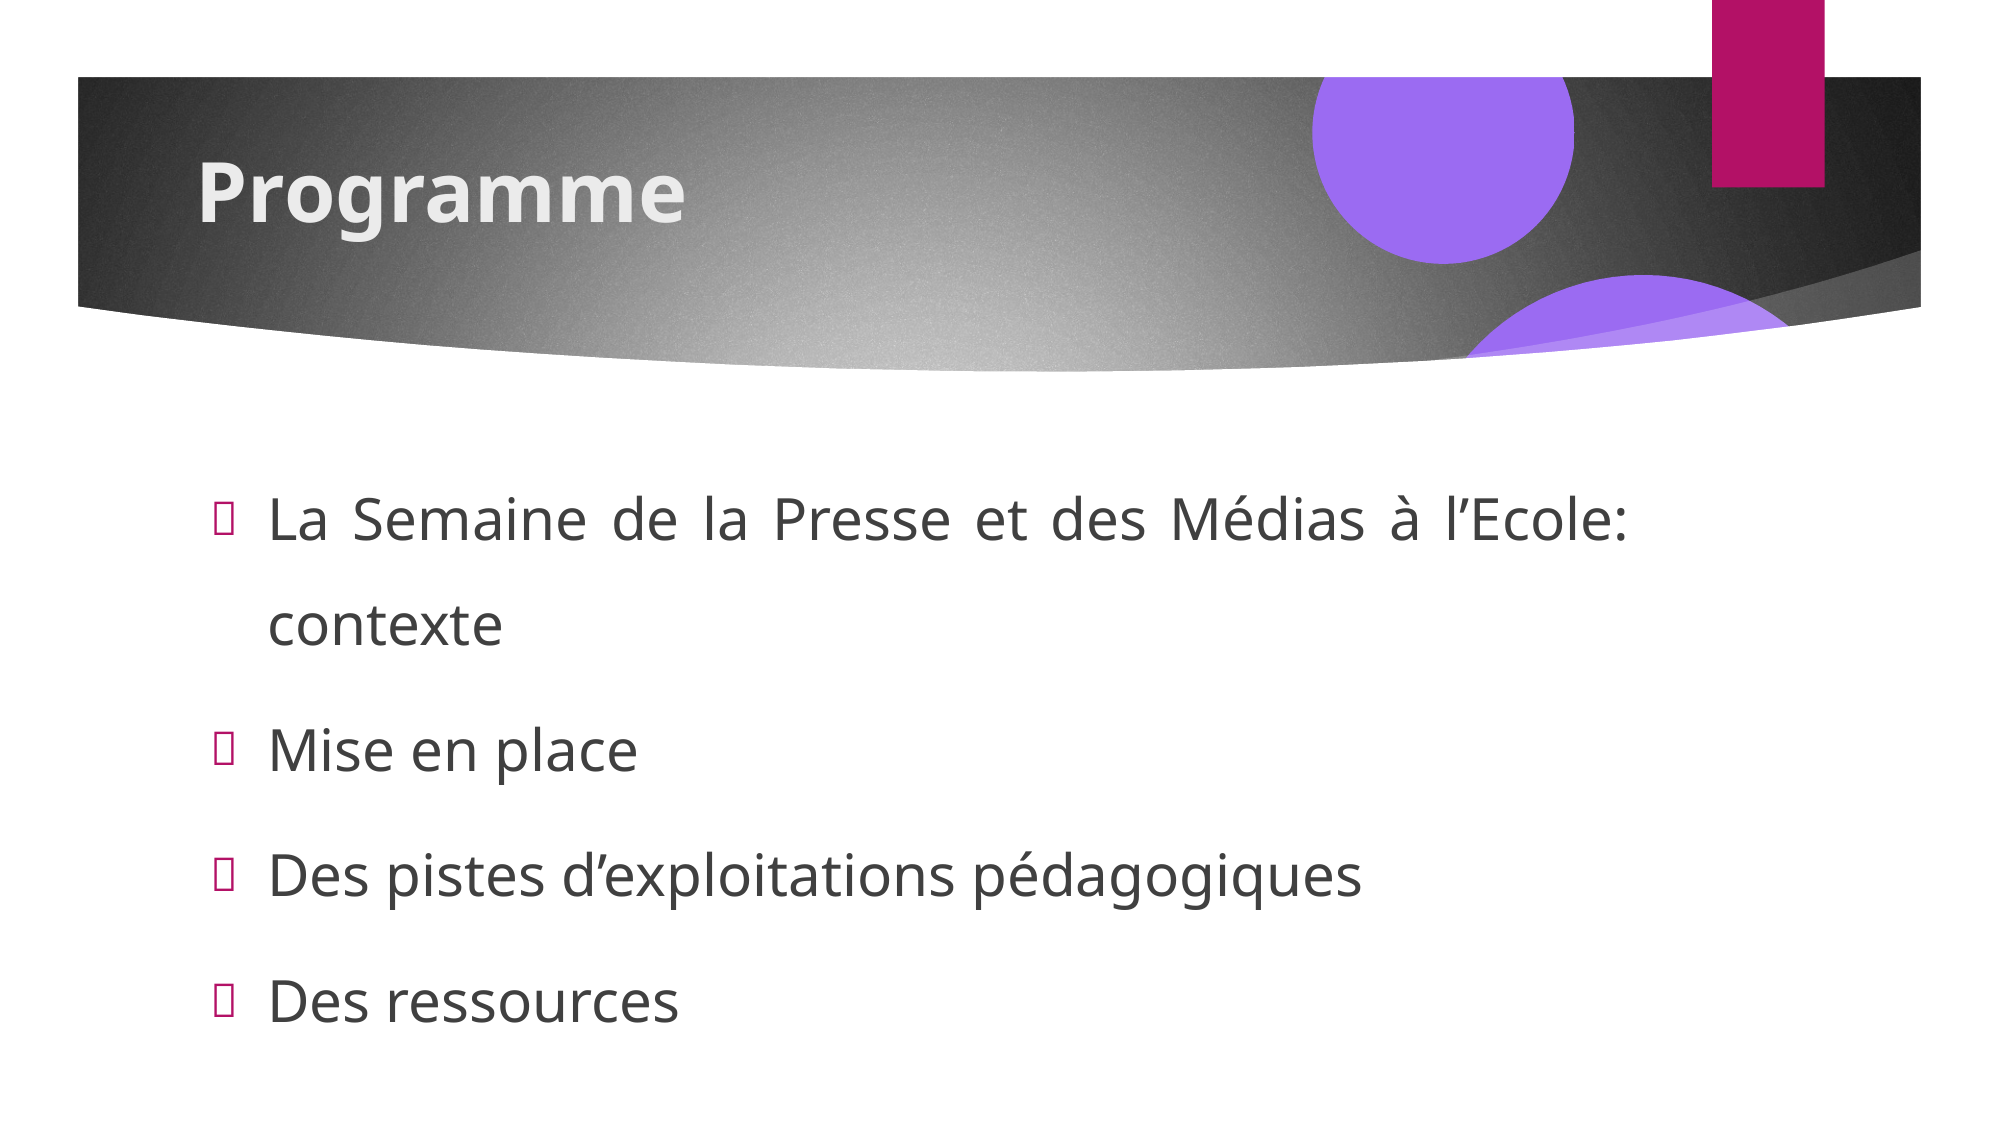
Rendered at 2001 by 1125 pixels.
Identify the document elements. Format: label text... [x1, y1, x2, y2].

picture [79, 78, 1920, 371]
list La Semaine de la Presse et des Médias à l’Ecole: contexte Mise en place Des pistes d’exploitations pédagogiques Des ressources [196, 439, 1644, 993]
title Programme [180, 132, 1619, 249]
